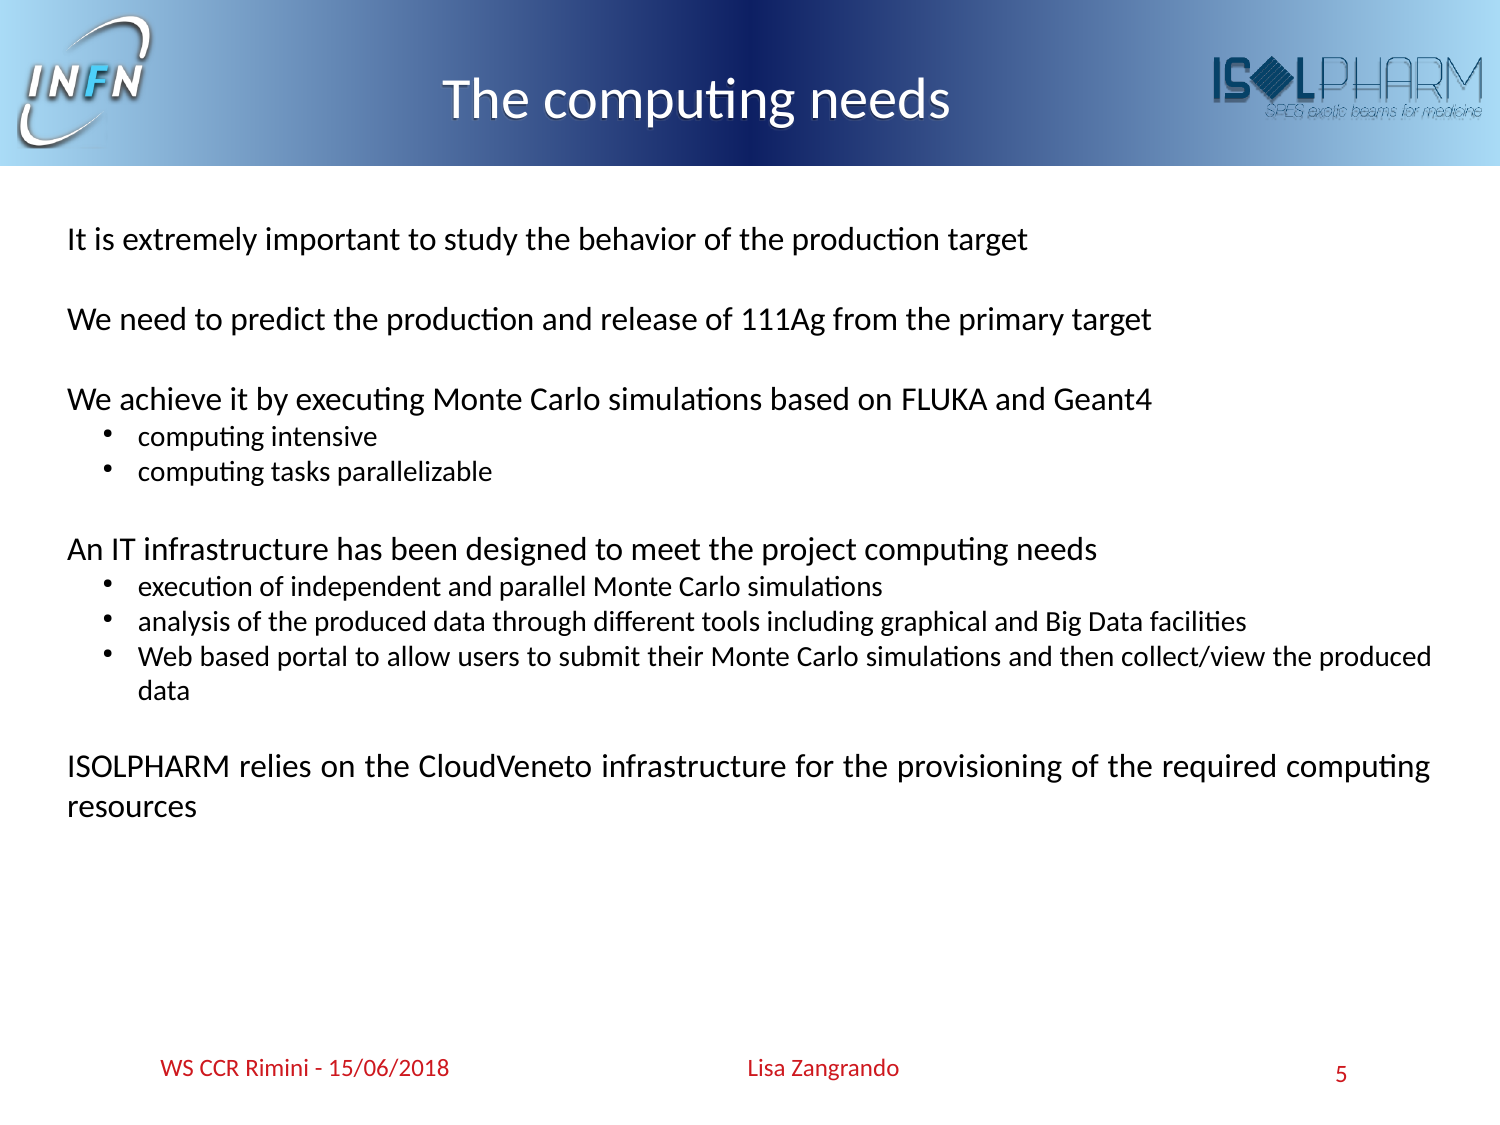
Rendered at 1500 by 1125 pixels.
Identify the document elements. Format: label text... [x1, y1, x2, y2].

text_box It is extremely important to study the behavior of the production target We need to predict the production and release of 111Ag from the primary target We achieve it by executing Monte Carlo simulations based on FLUKA and Geant4 computing intensive computing tasks parallelizable An IT infrastructure has been designed to meet the project computing needs execution of independent and parallel Monte Carlo simulations analysis of the produced data through different tools including graphical and Big Data facilities Web based portal to allow users to submit their Monte Carlo simulations and then collect/view the produced data ISOLPHARM relies on the CloudVeneto infrastructure for the provisioning of the required computing resources [45, 210, 1456, 987]
title The computing needs [183, 39, 1210, 151]
picture [17, 12, 156, 151]
picture [1211, 50, 1484, 121]
